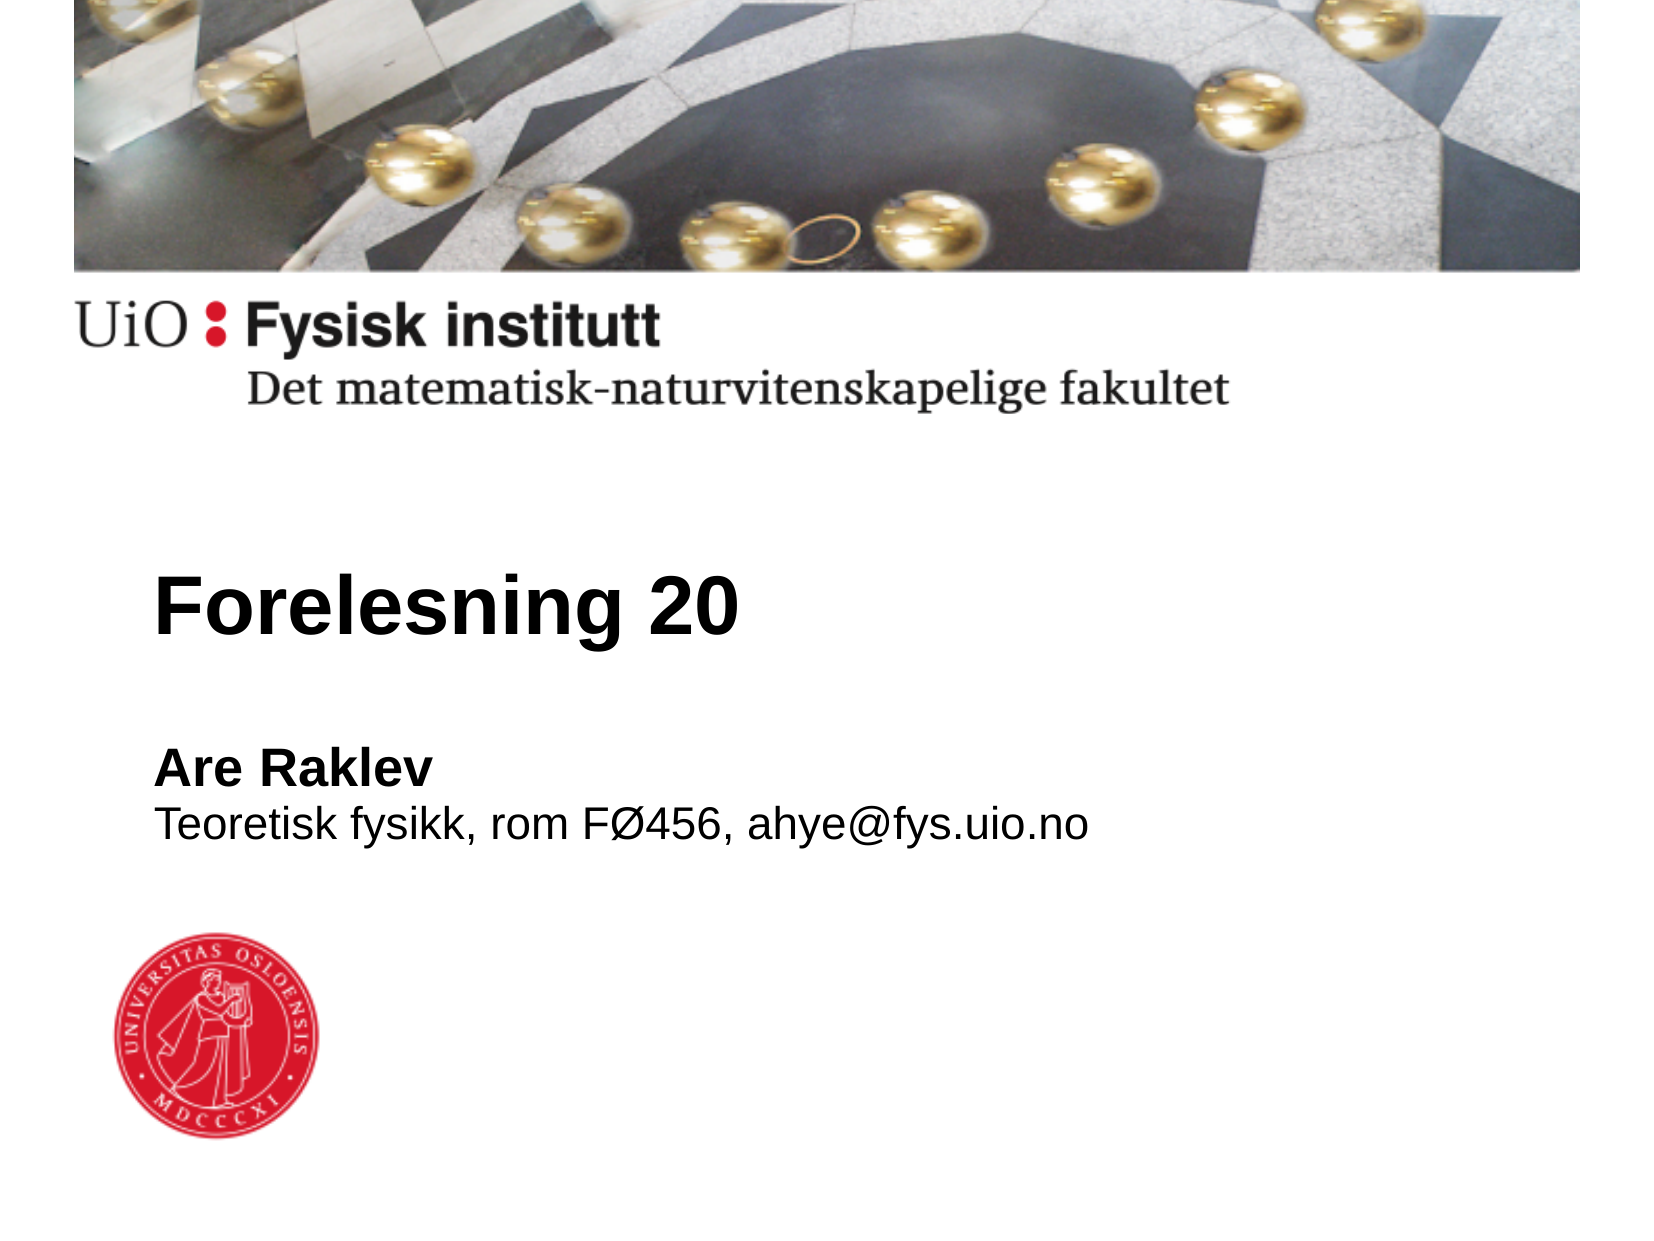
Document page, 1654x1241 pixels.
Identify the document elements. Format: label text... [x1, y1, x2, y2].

picture [109, 927, 326, 1147]
title Are Raklev Teoretisk fysikk, rom FØ456, ahye@fys.uio.no [153, 725, 1500, 862]
subtitle Forelesning 20 [153, 545, 1418, 666]
picture [72, 292, 1238, 420]
picture [74, 0, 1580, 280]
